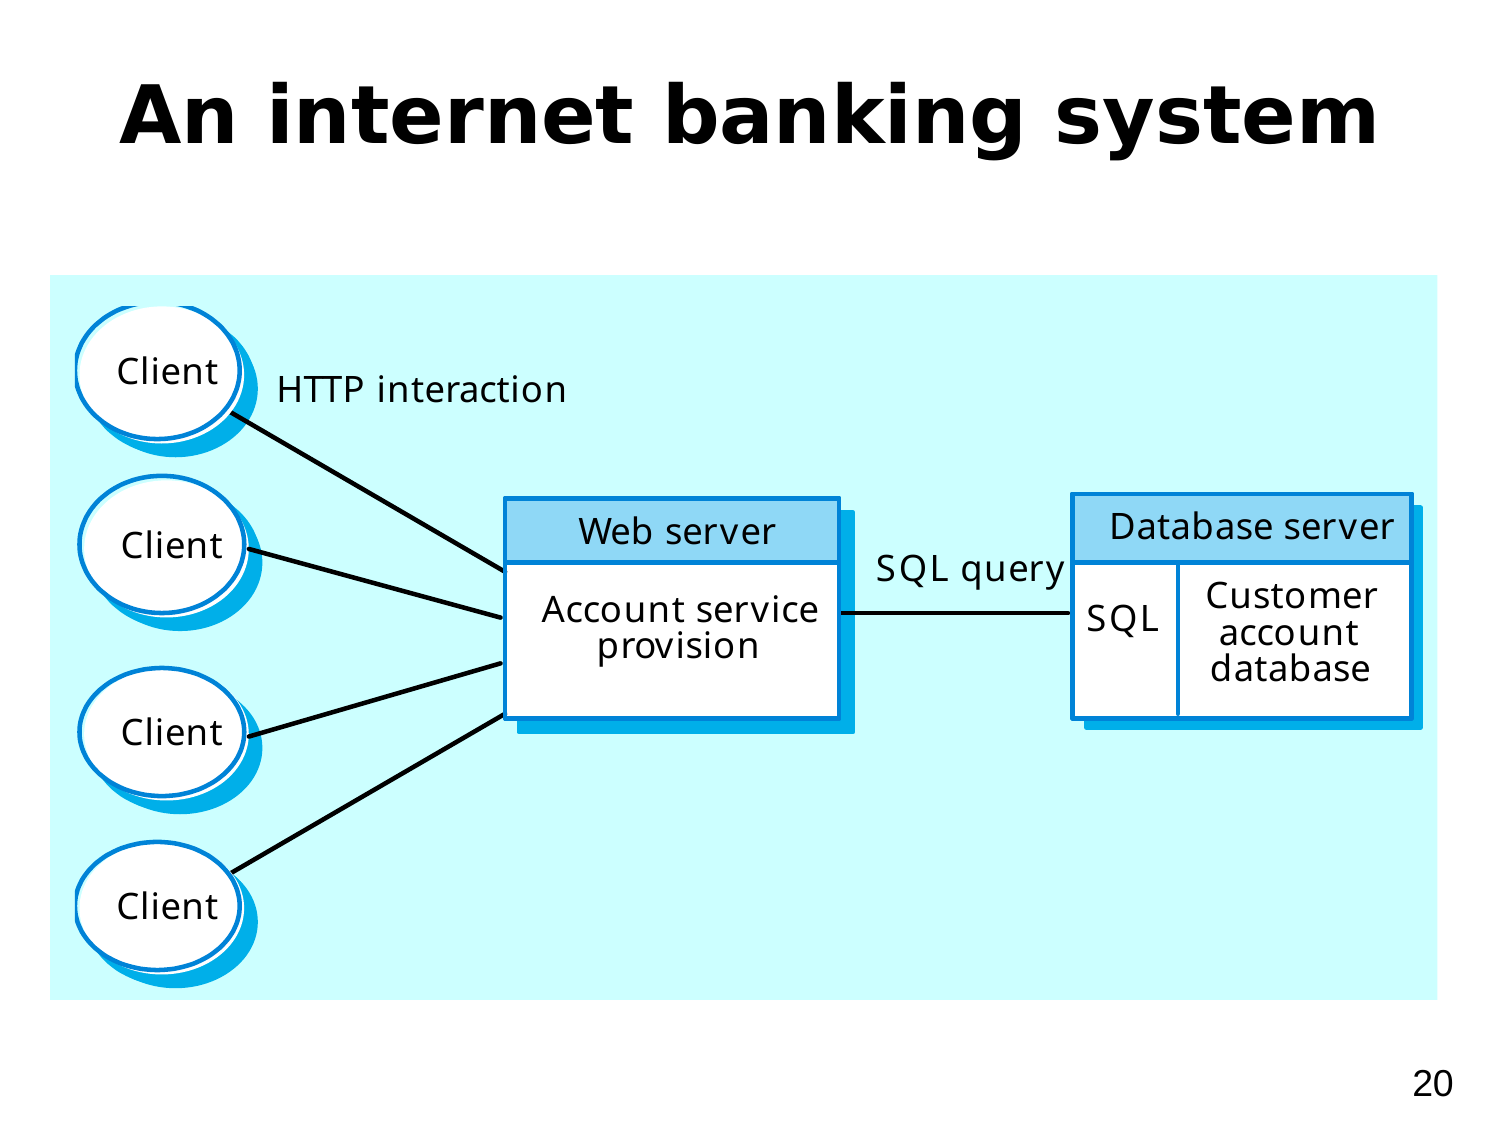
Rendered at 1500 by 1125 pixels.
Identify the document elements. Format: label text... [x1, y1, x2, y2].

text_box [50, 275, 1438, 1000]
title An internet banking system [75, 44, 1425, 177]
picture [74, 306, 1425, 993]
